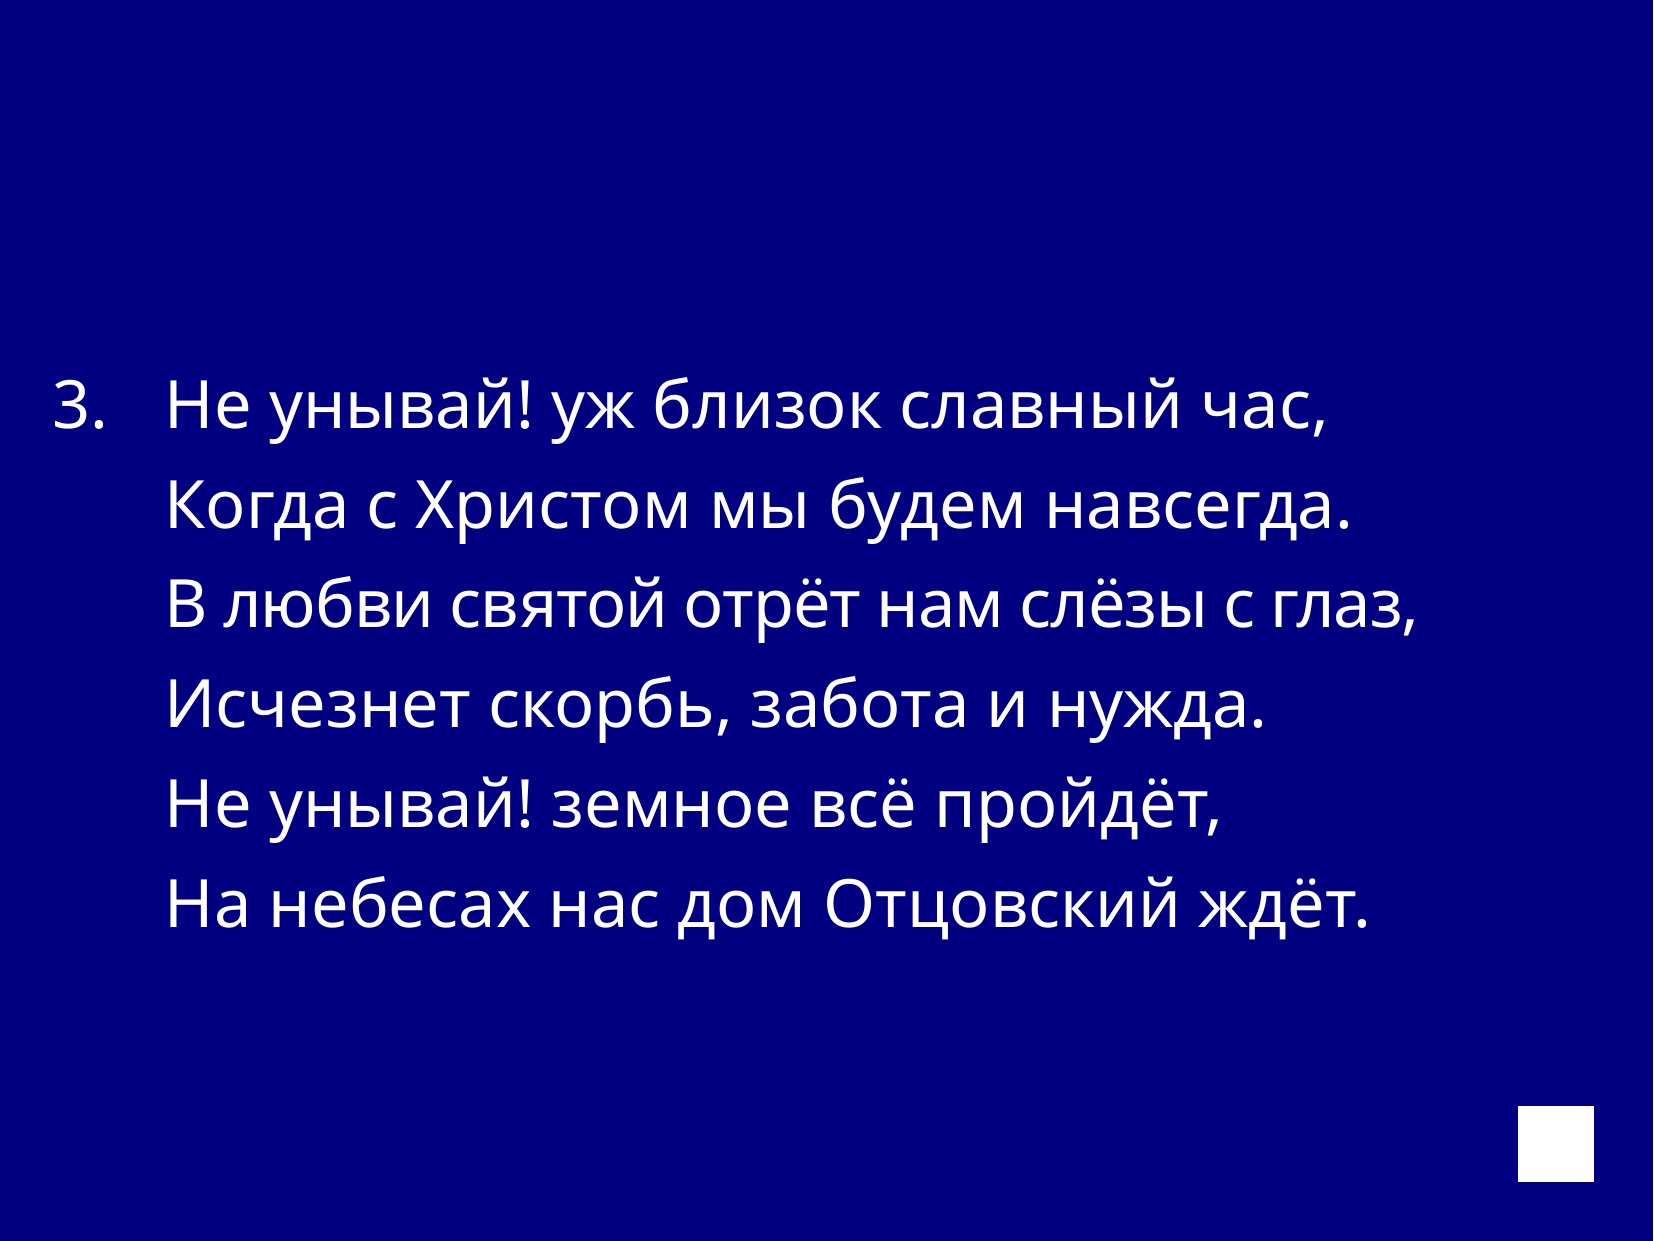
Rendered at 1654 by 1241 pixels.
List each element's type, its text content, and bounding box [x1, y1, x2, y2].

text_box [1518, 1163, 1594, 1182]
text_box 3. Не унывай! уж близок славный час, Когда с Христом мы будем навсегда. В любви святой отрёт нам слёзы с глаз, Исчезнет скорбь, забота и нужда. Не унывай! земное всё пройдёт, На небесах нас дом Отцовский ждёт. [37, 150, 1651, 1163]
